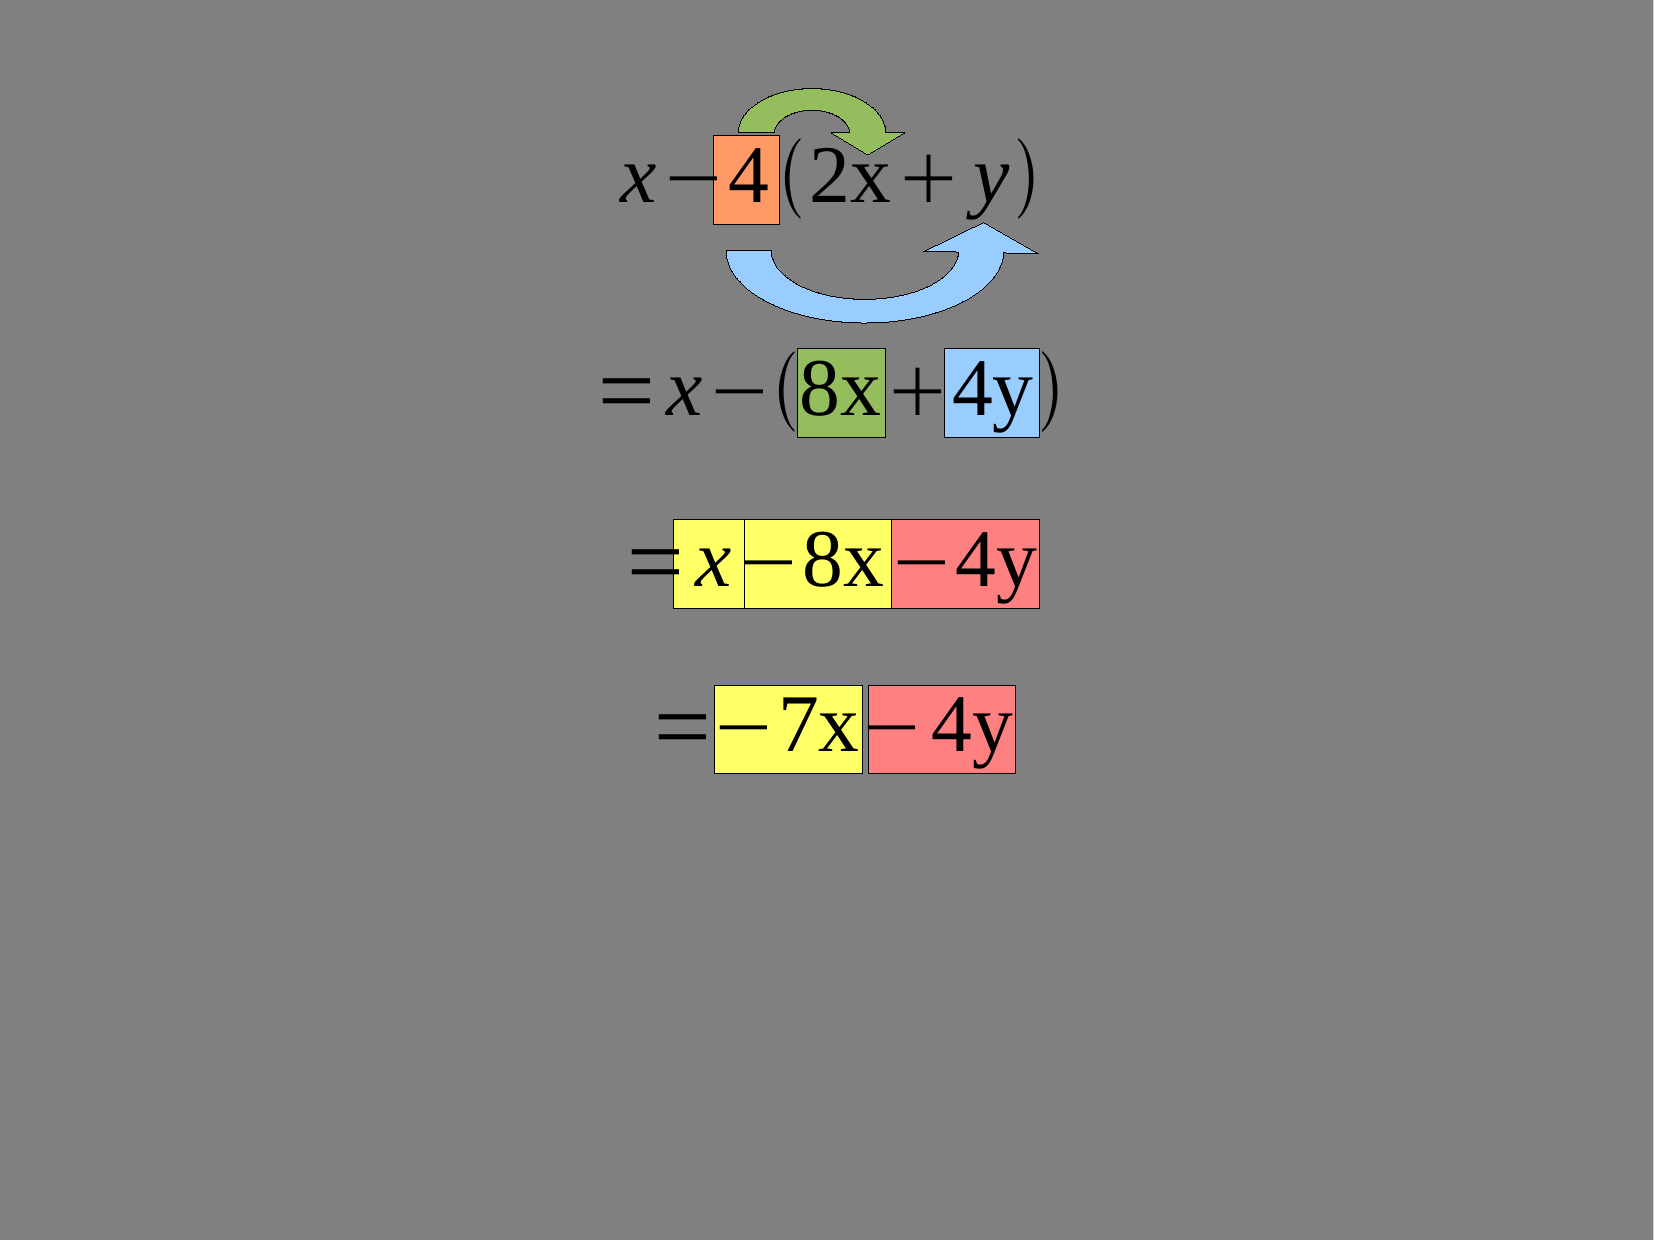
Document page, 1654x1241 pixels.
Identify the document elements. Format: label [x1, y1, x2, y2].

chart [598, 514, 1056, 609]
text_box [738, 88, 905, 155]
chart [595, 131, 1059, 225]
chart [569, 343, 1085, 438]
chart [624, 680, 1029, 774]
text_box [726, 222, 1039, 324]
